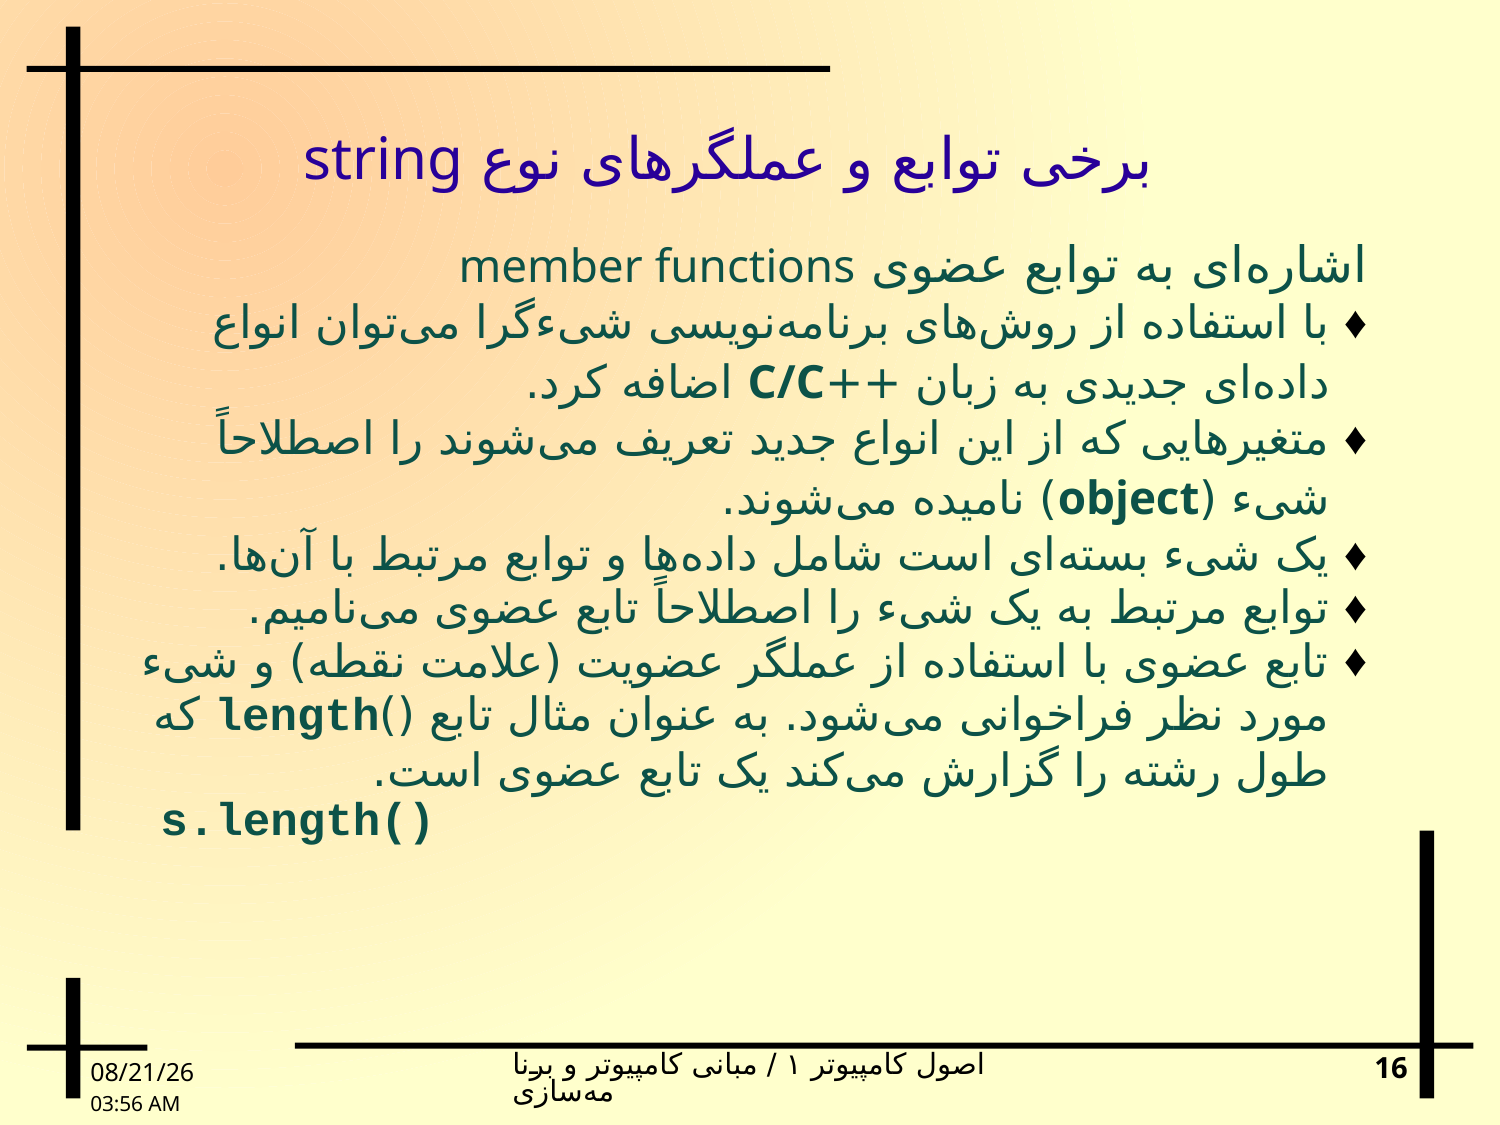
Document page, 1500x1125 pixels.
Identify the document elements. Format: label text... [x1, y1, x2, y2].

title برخی توابع و عملگرهای نوع string [113, 96, 1344, 217]
list اشاره‌ای به توابع عضوی member functions با استفاده از روش‌های برنامه‌نویسی شیء‌گرا می‌توان انواع داده‌ای جدیدی به زبان ++C/C اضافه کرد. متغیرهایی که از این انواع جدید تعریف می‌شوند را اصطلاحاً شیء (object) نامیده می‌شوند. یک شیء بسته‌ای است شامل داده‌ها و توابع مرتبط با آن‌ها. توابع مرتبط به یک شیء را اصطلاحاً تابع عضوی می‌نامیم. تابع عضوی با استفاده از عملگر عضویت (علامت نقطه) و شیء مورد نظر فراخوانی می‌شود. به عنوان مثال تابع ()length که طول رشته را گزارش می‌کند یک تابع عضوی است. s.length() [132, 233, 1368, 1008]
